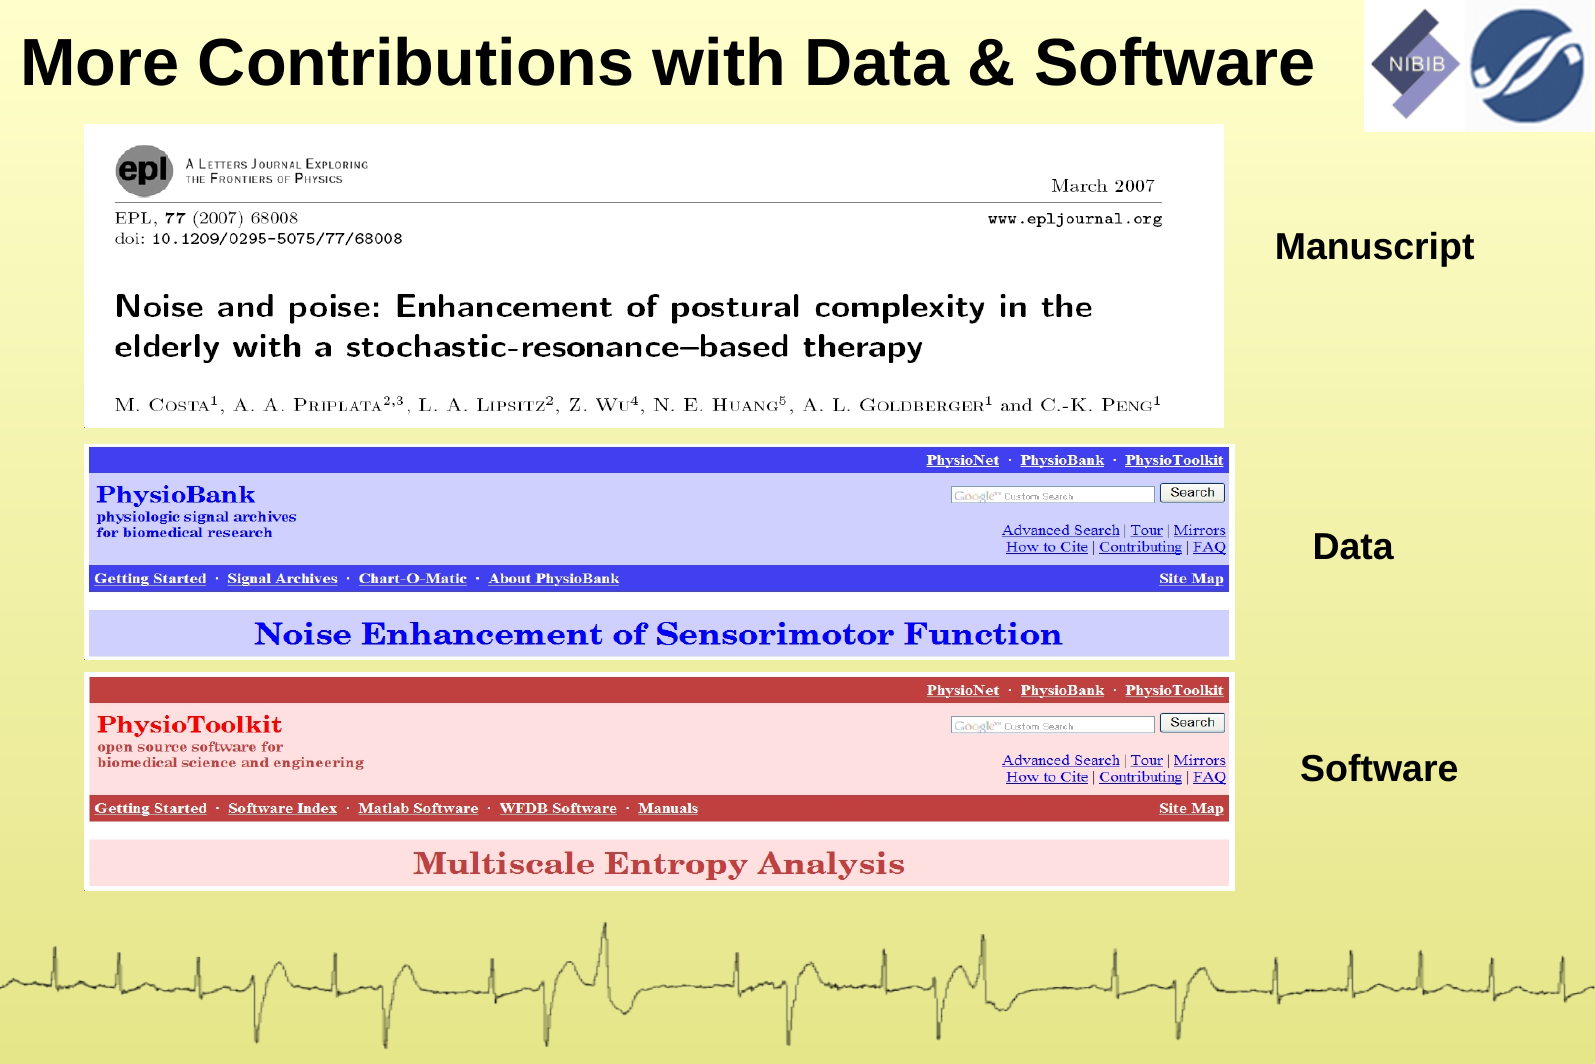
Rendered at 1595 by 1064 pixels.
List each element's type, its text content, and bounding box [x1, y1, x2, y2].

picture [1364, 0, 1595, 132]
text_box Data [1297, 524, 1409, 574]
picture [84, 124, 1224, 428]
picture [84, 444, 1235, 660]
picture [84, 672, 1235, 891]
text_box More Contributions with Data & Software [5, 29, 1333, 106]
text_box Software [1285, 746, 1474, 796]
text_box Manuscript [1260, 224, 1490, 274]
picture [0, 913, 1595, 1064]
